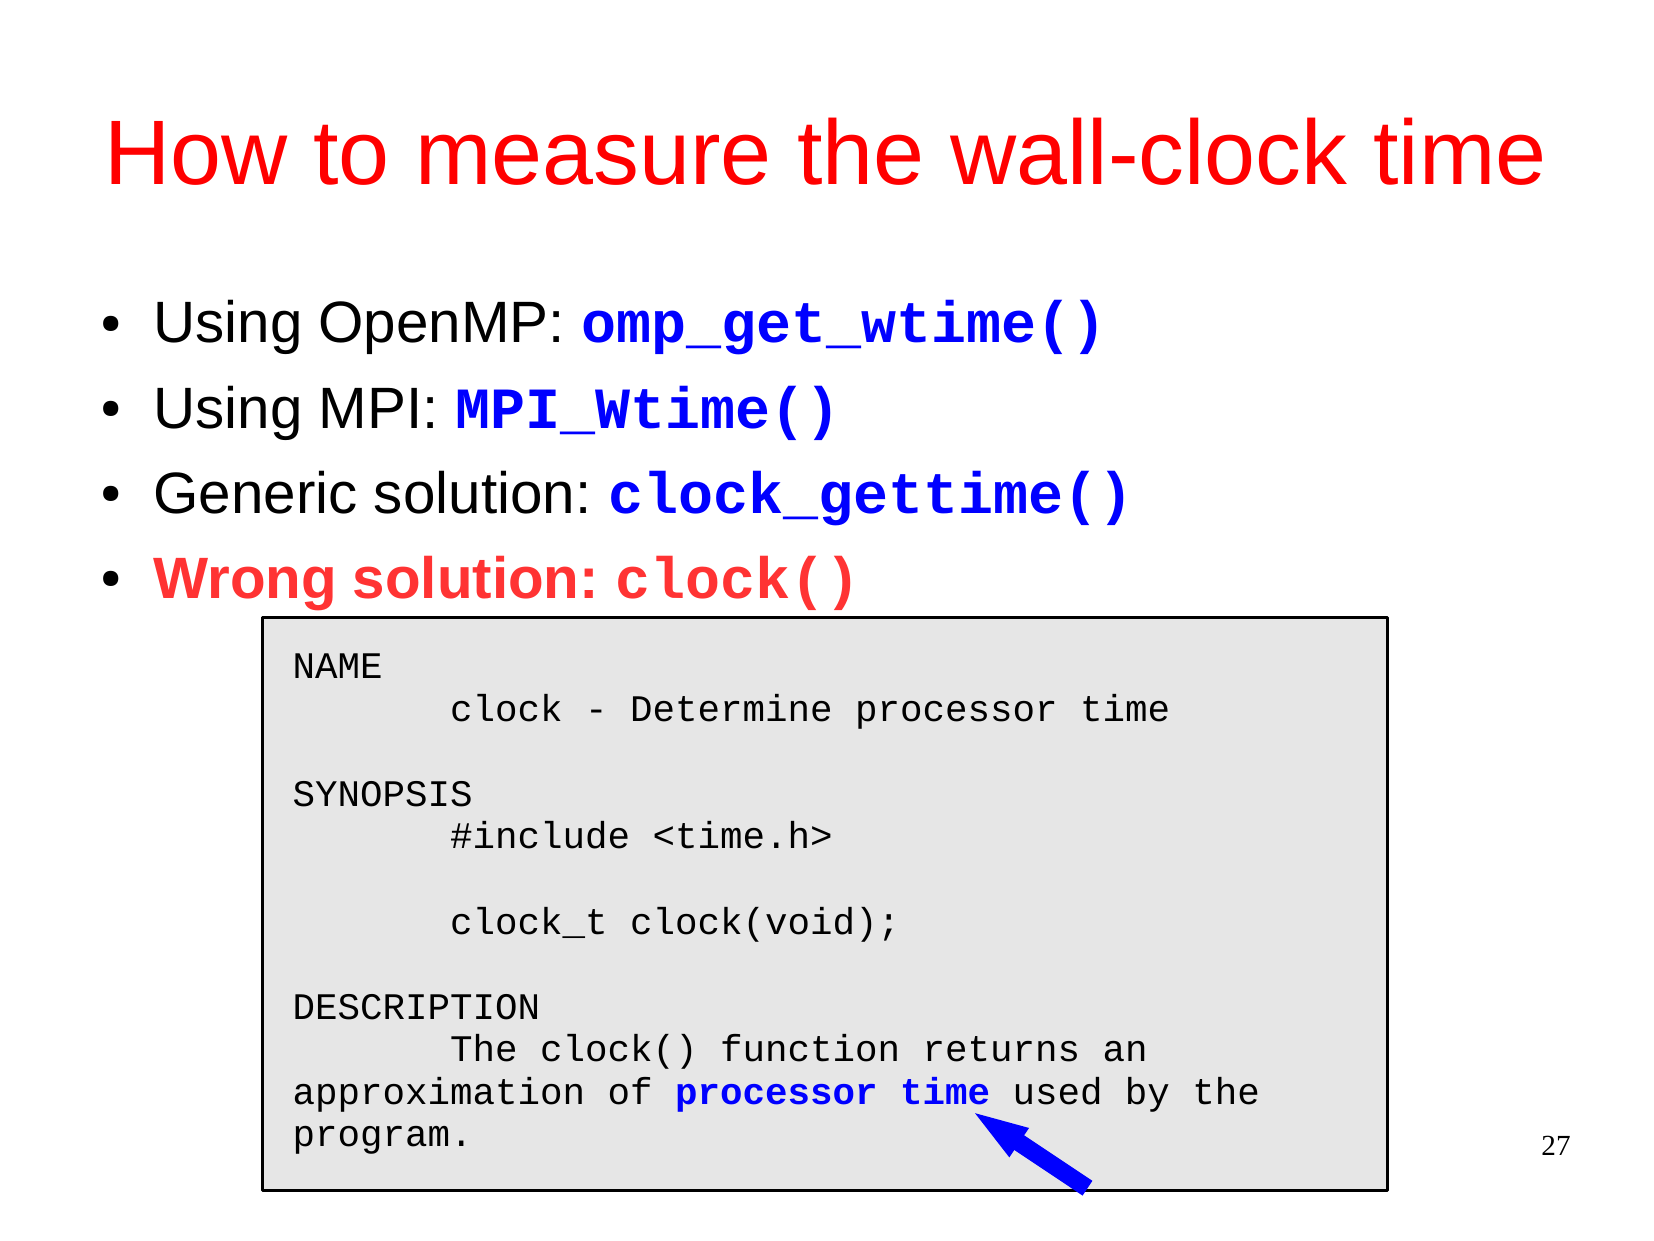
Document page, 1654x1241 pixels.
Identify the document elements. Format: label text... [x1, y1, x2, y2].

title How to measure the wall-clock time [82, 49, 1571, 257]
list Using OpenMP: omp_get_wtime() Using MPI: MPI_Wtime() Generic solution: clock_gettime() Wrong solution: clock() [82, 290, 1571, 1109]
text_box NAME clock - Determine processor time SYNOPSIS #include <time.h> clock_t clock(void); DESCRIPTION The clock() function returns an approximation of processor time used by the program. [262, 617, 1388, 1191]
